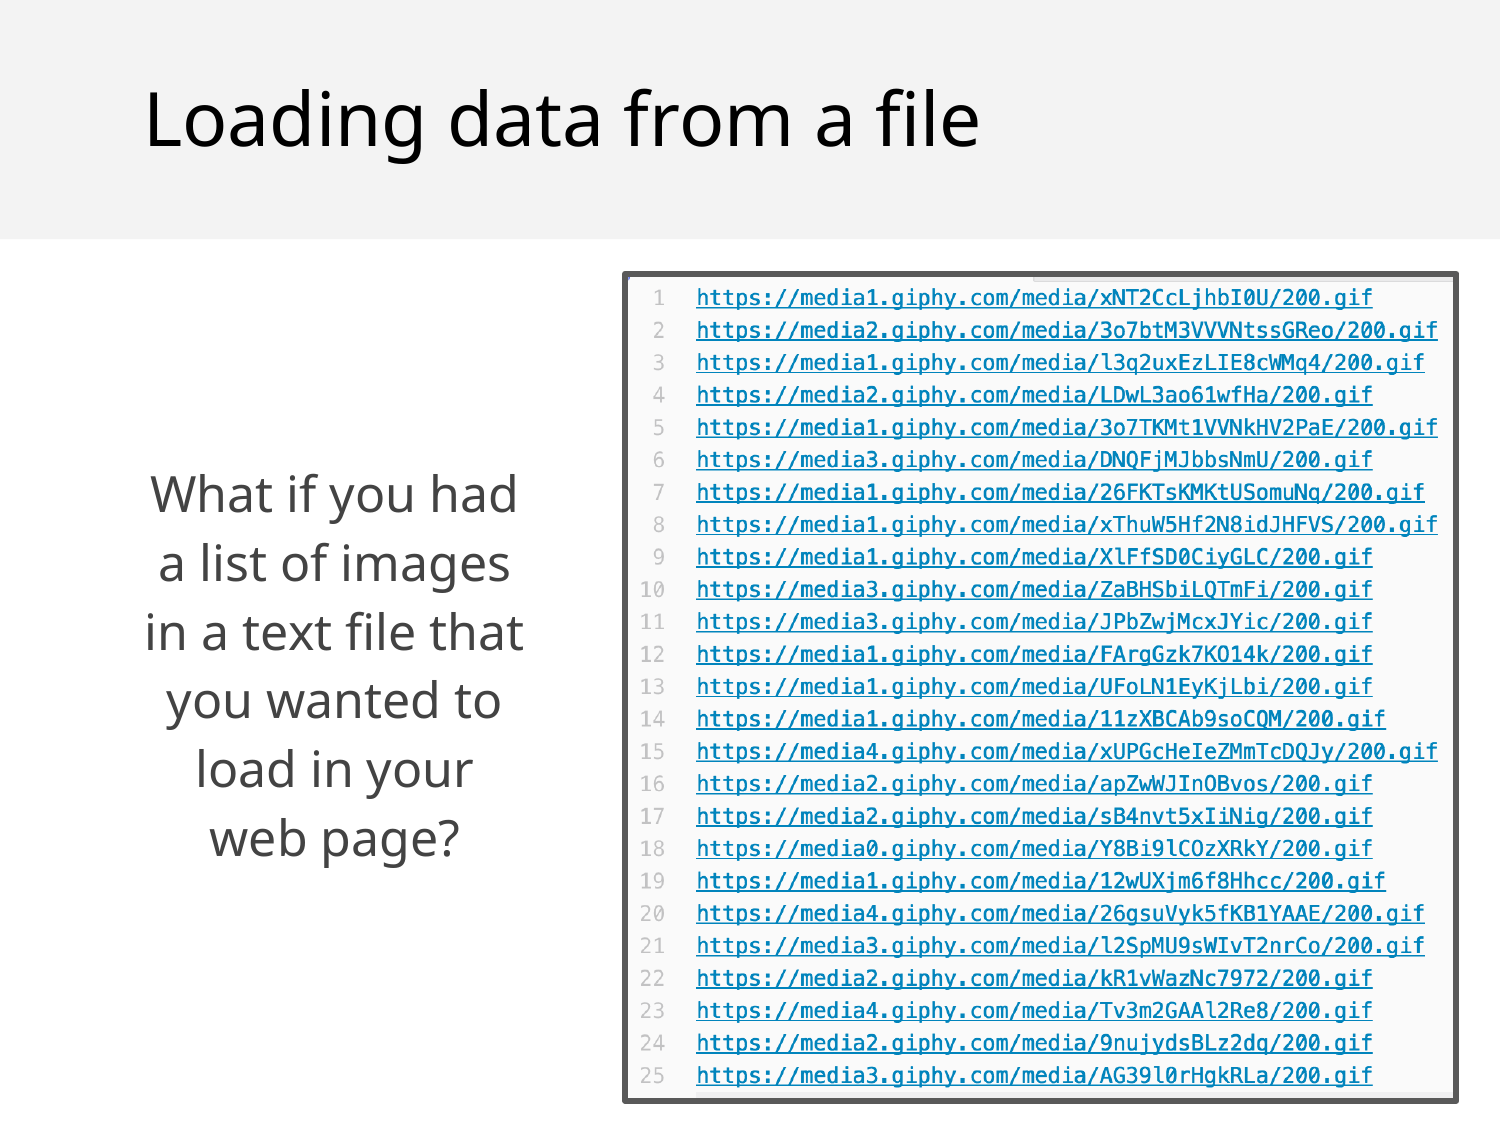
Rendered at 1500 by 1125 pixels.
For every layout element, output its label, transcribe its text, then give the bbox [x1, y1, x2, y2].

list What if you had a list of images in a text file that you wanted to load in your web page? [128, 371, 542, 949]
picture [628, 276, 1454, 1098]
title Loading data from a file [128, 56, 1372, 183]
